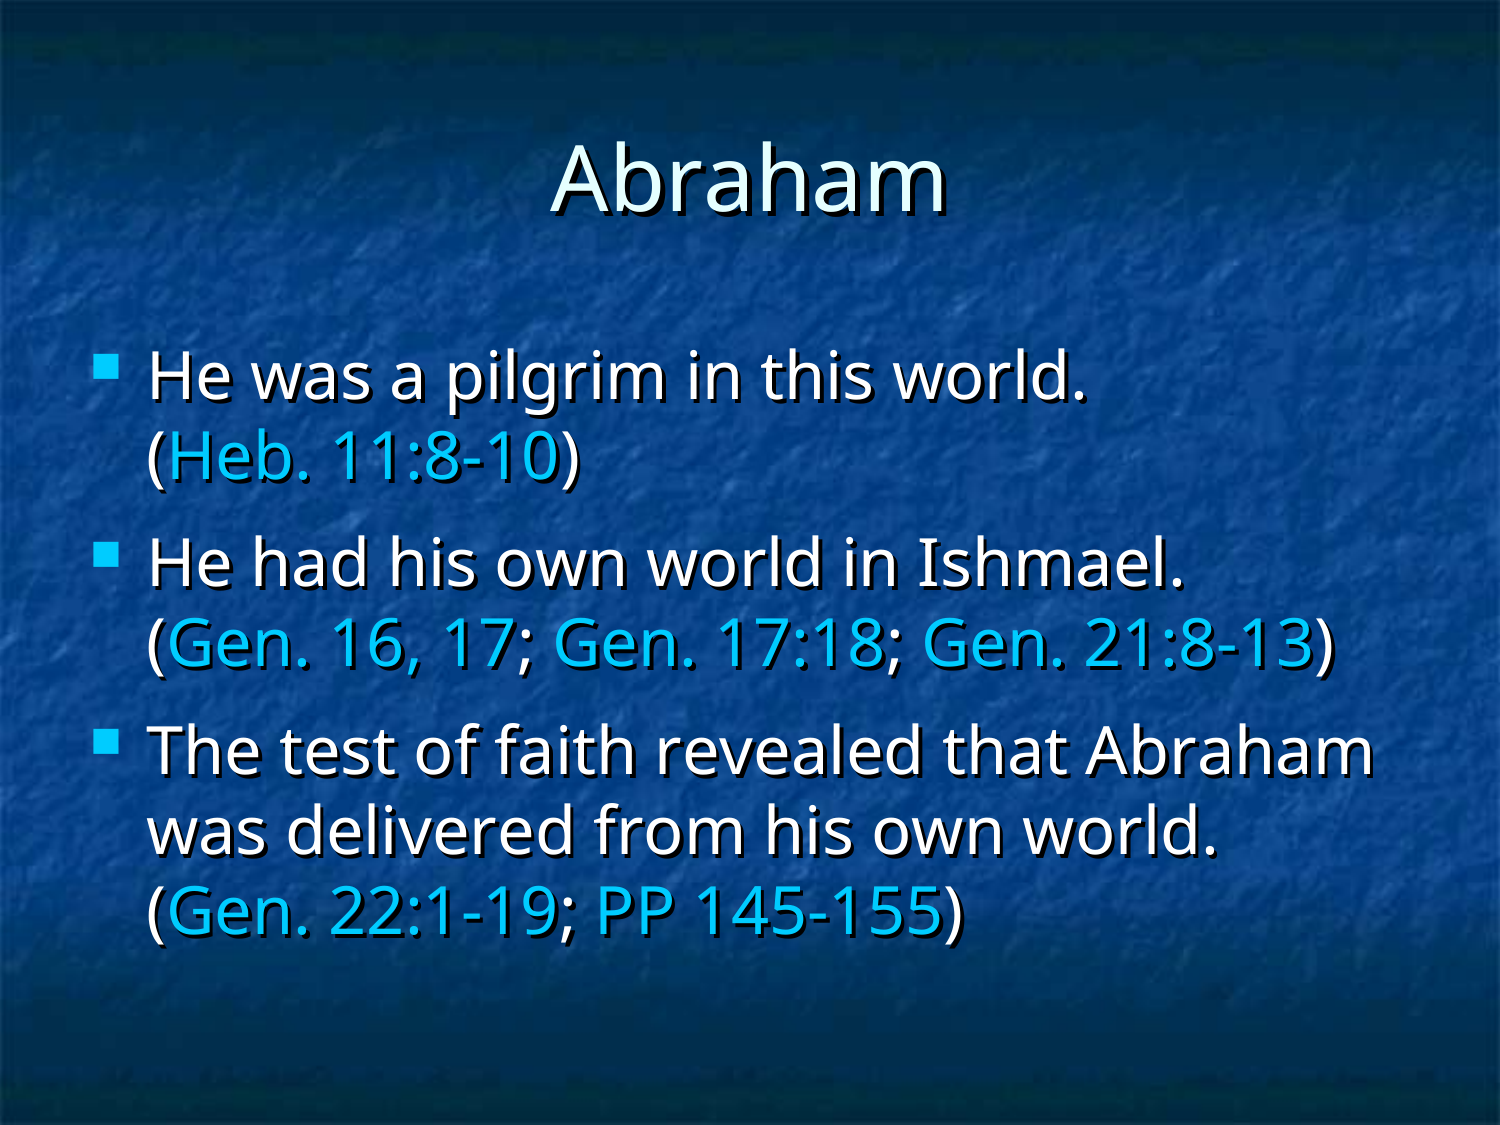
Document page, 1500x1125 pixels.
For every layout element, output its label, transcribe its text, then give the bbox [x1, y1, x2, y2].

title Abraham [75, 62, 1426, 288]
list He was a pilgrim in this world. (Heb. 11:8-10) He had his own world in Ishmael. (Gen. 16, 17; Gen. 17:18; Gen. 21:8-13) The test of faith revealed that Abraham was delivered from his own world. (Gen. 22:1-19; PP 145-155) [75, 324, 1426, 1001]
picture [0, 0, 1500, 1125]
